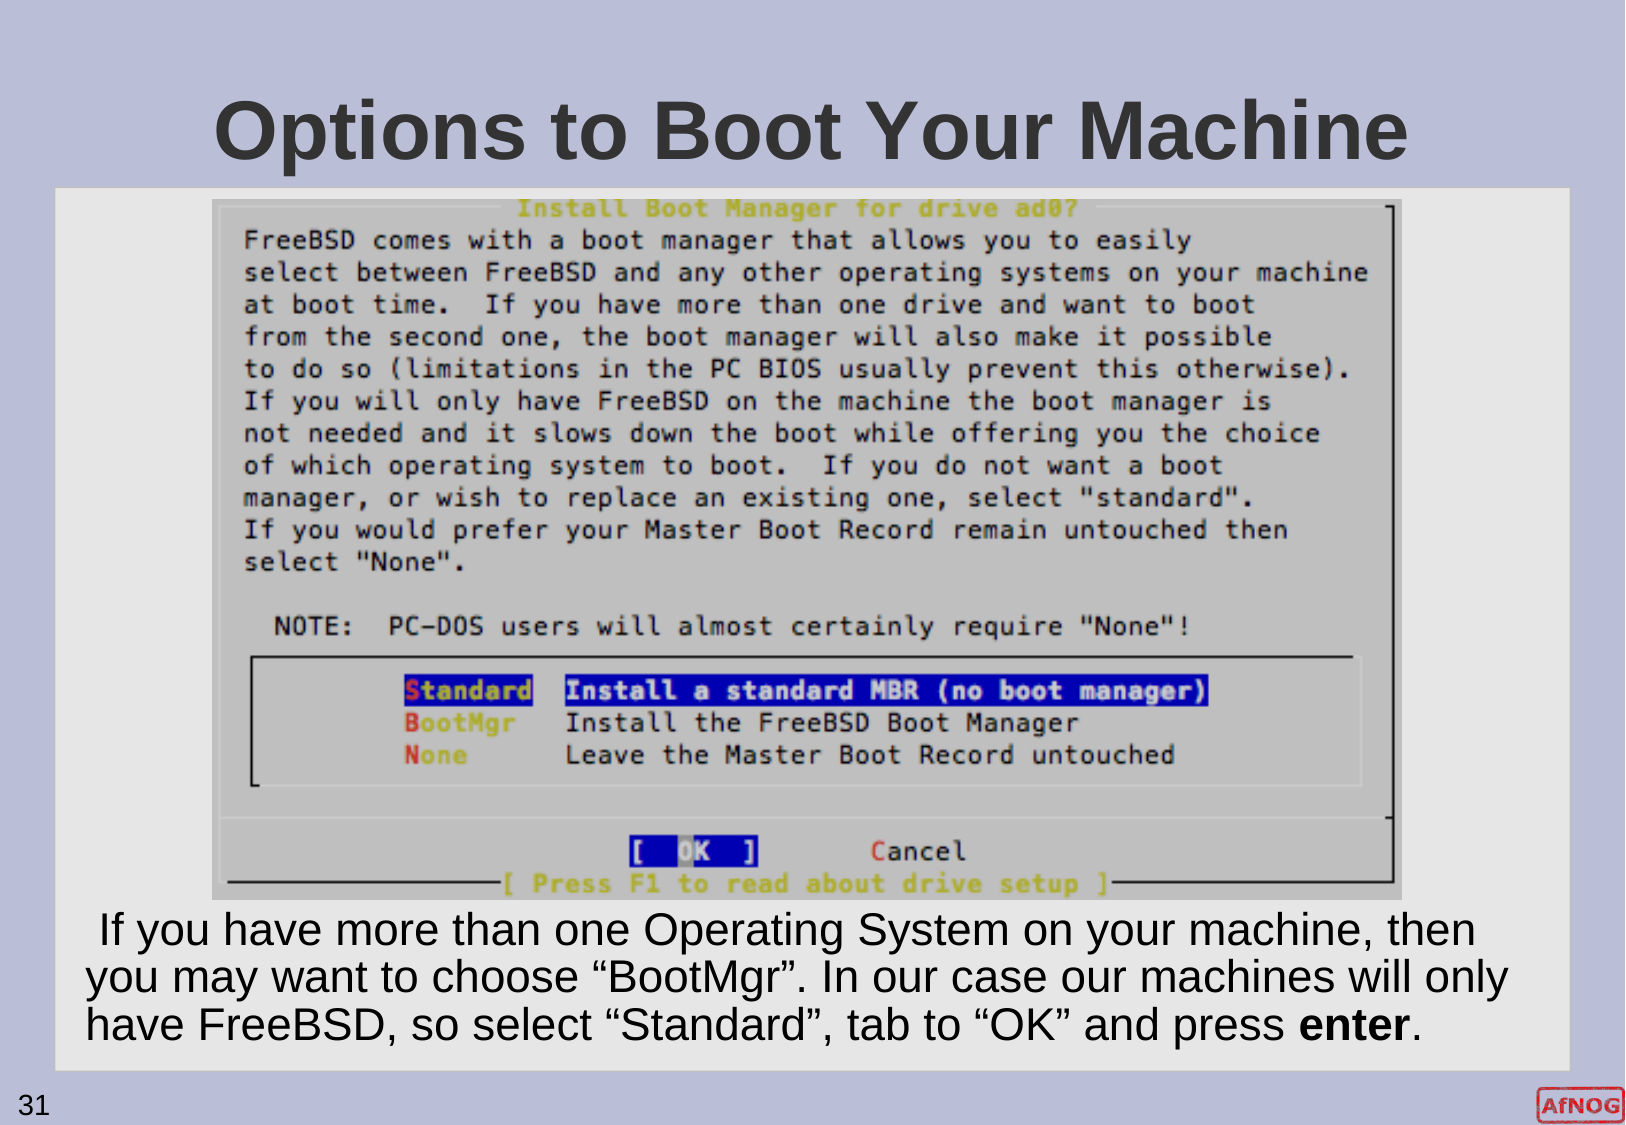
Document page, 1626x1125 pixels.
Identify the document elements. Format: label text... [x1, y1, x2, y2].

picture [212, 199, 1402, 901]
title Options to Boot Your Machine [54, 44, 1571, 215]
text_box If you have more than one Operating System on your machine, then you may want to choose “BootMgr”. In our case our machines will only have FreeBSD, so select “Standard”, tab to “OK” and press enter. [70, 895, 1554, 1101]
picture [1535, 1085, 1626, 1125]
